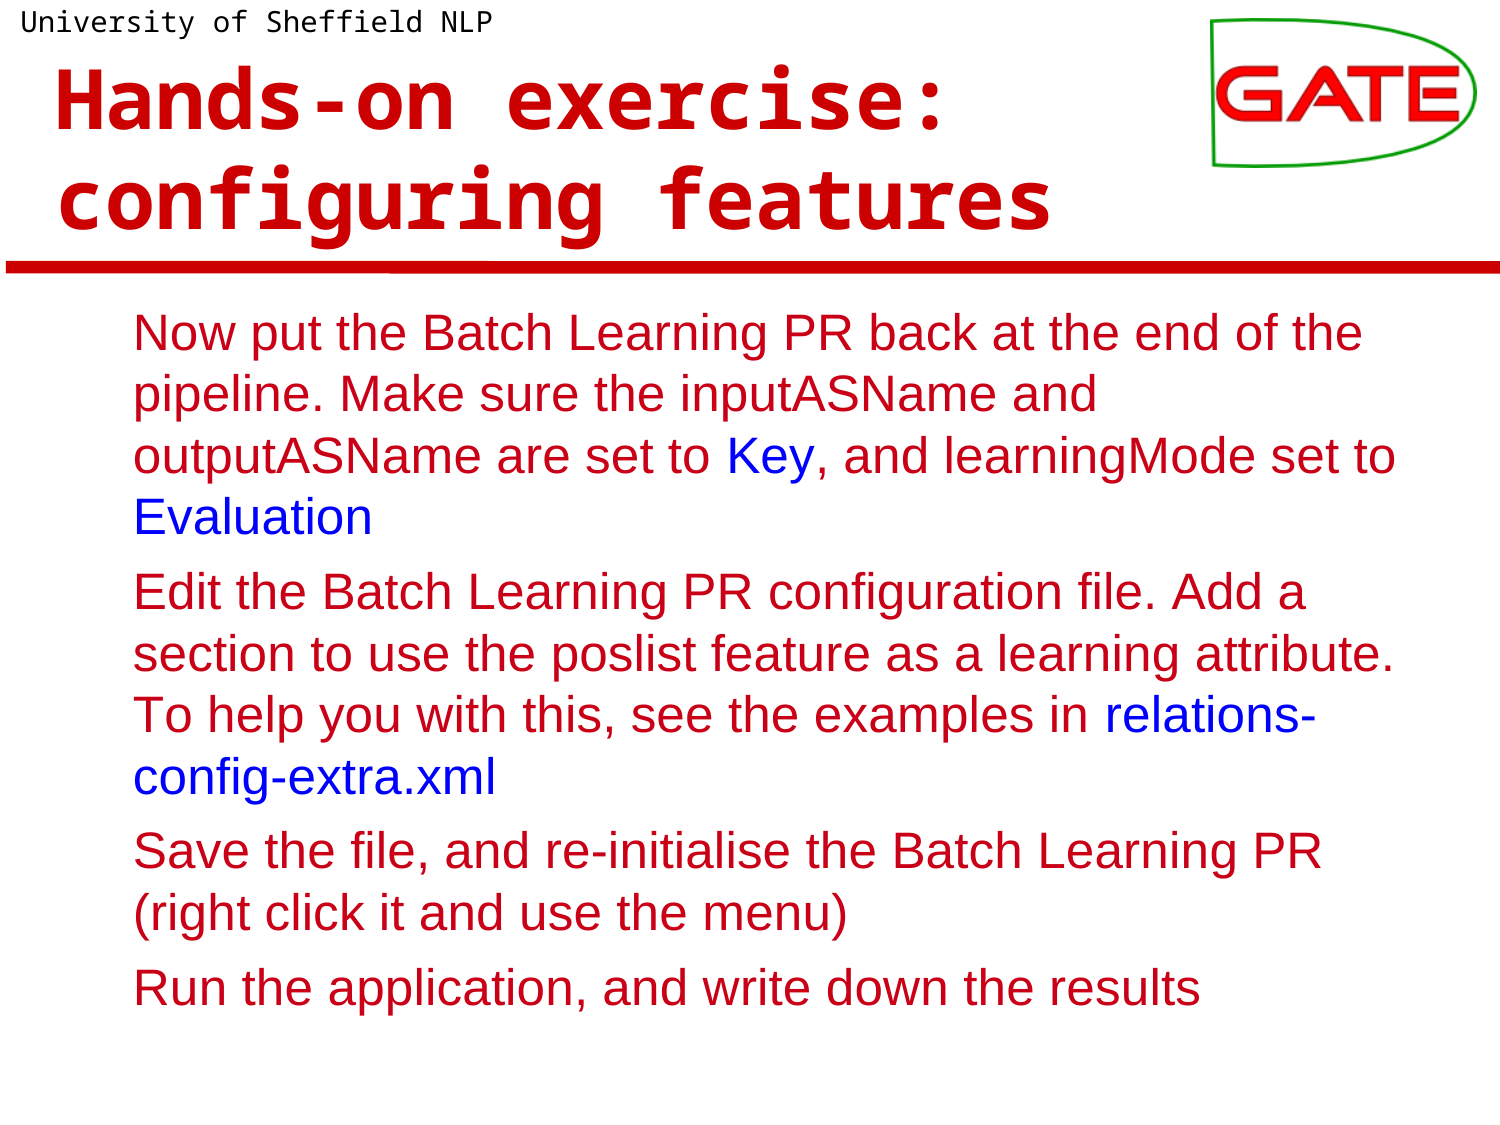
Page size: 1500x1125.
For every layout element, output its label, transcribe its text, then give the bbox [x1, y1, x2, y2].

picture [1210, 18, 1477, 168]
list Now put the Batch Learning PR back at the end of the pipeline. Make sure the inputASName and outputASName are set to Key, and learningMode set to Evaluation Edit the Batch Learning PR configuration file. Add a section to use the poslist feature as a learning attribute. To help you with this, see the examples in relations-config-extra.xml Save the file, and re-initialise the Batch Learning PR (right click it and use the menu) Run the application, and write down the results [74, 290, 1425, 1034]
title Hands-on exercise: configuring features [41, 37, 1391, 254]
